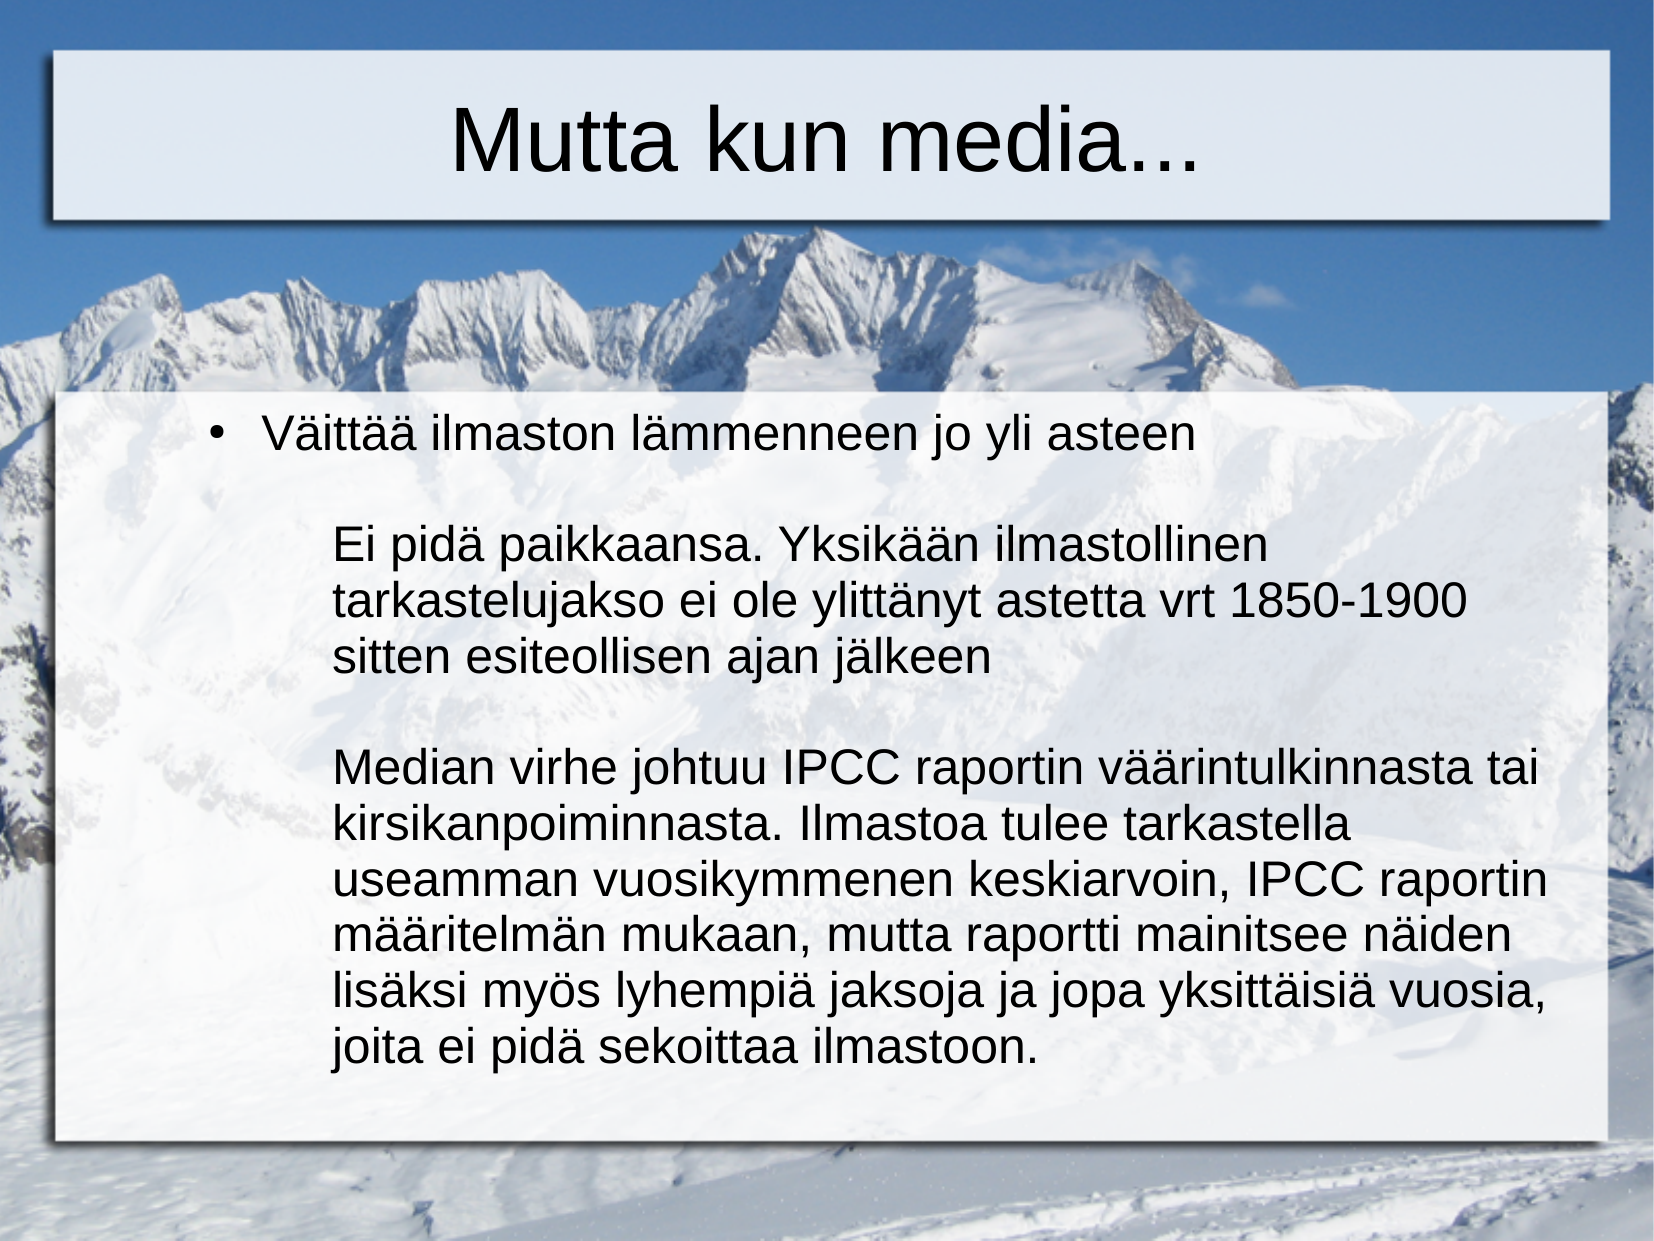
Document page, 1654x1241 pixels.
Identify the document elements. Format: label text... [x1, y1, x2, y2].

picture [0, 0, 1654, 1241]
title Mutta kun media... [59, 61, 1595, 219]
list Väittää ilmaston lämmenneen jo yli asteen Ei pidä paikkaansa. Yksikään ilmastollinen tarkastelujakso ei ole ylittänyt astetta vrt 1850-1900 sitten esiteollisen ajan jälkeen Median virhe johtuu IPCC raportin väärintulkinnasta tai kirsikanpoiminnasta. Ilmastoa tulee tarkastella useamman vuosikymmenen keskiarvoin, IPCC raportin määritelmän mukaan, mutta raportti mainitsee näiden lisäksi myös lyhempiä jaksoja ja jopa yksittäisiä vuosia, joita ei pidä sekoittaa ilmastoon. [178, 405, 1570, 1187]
